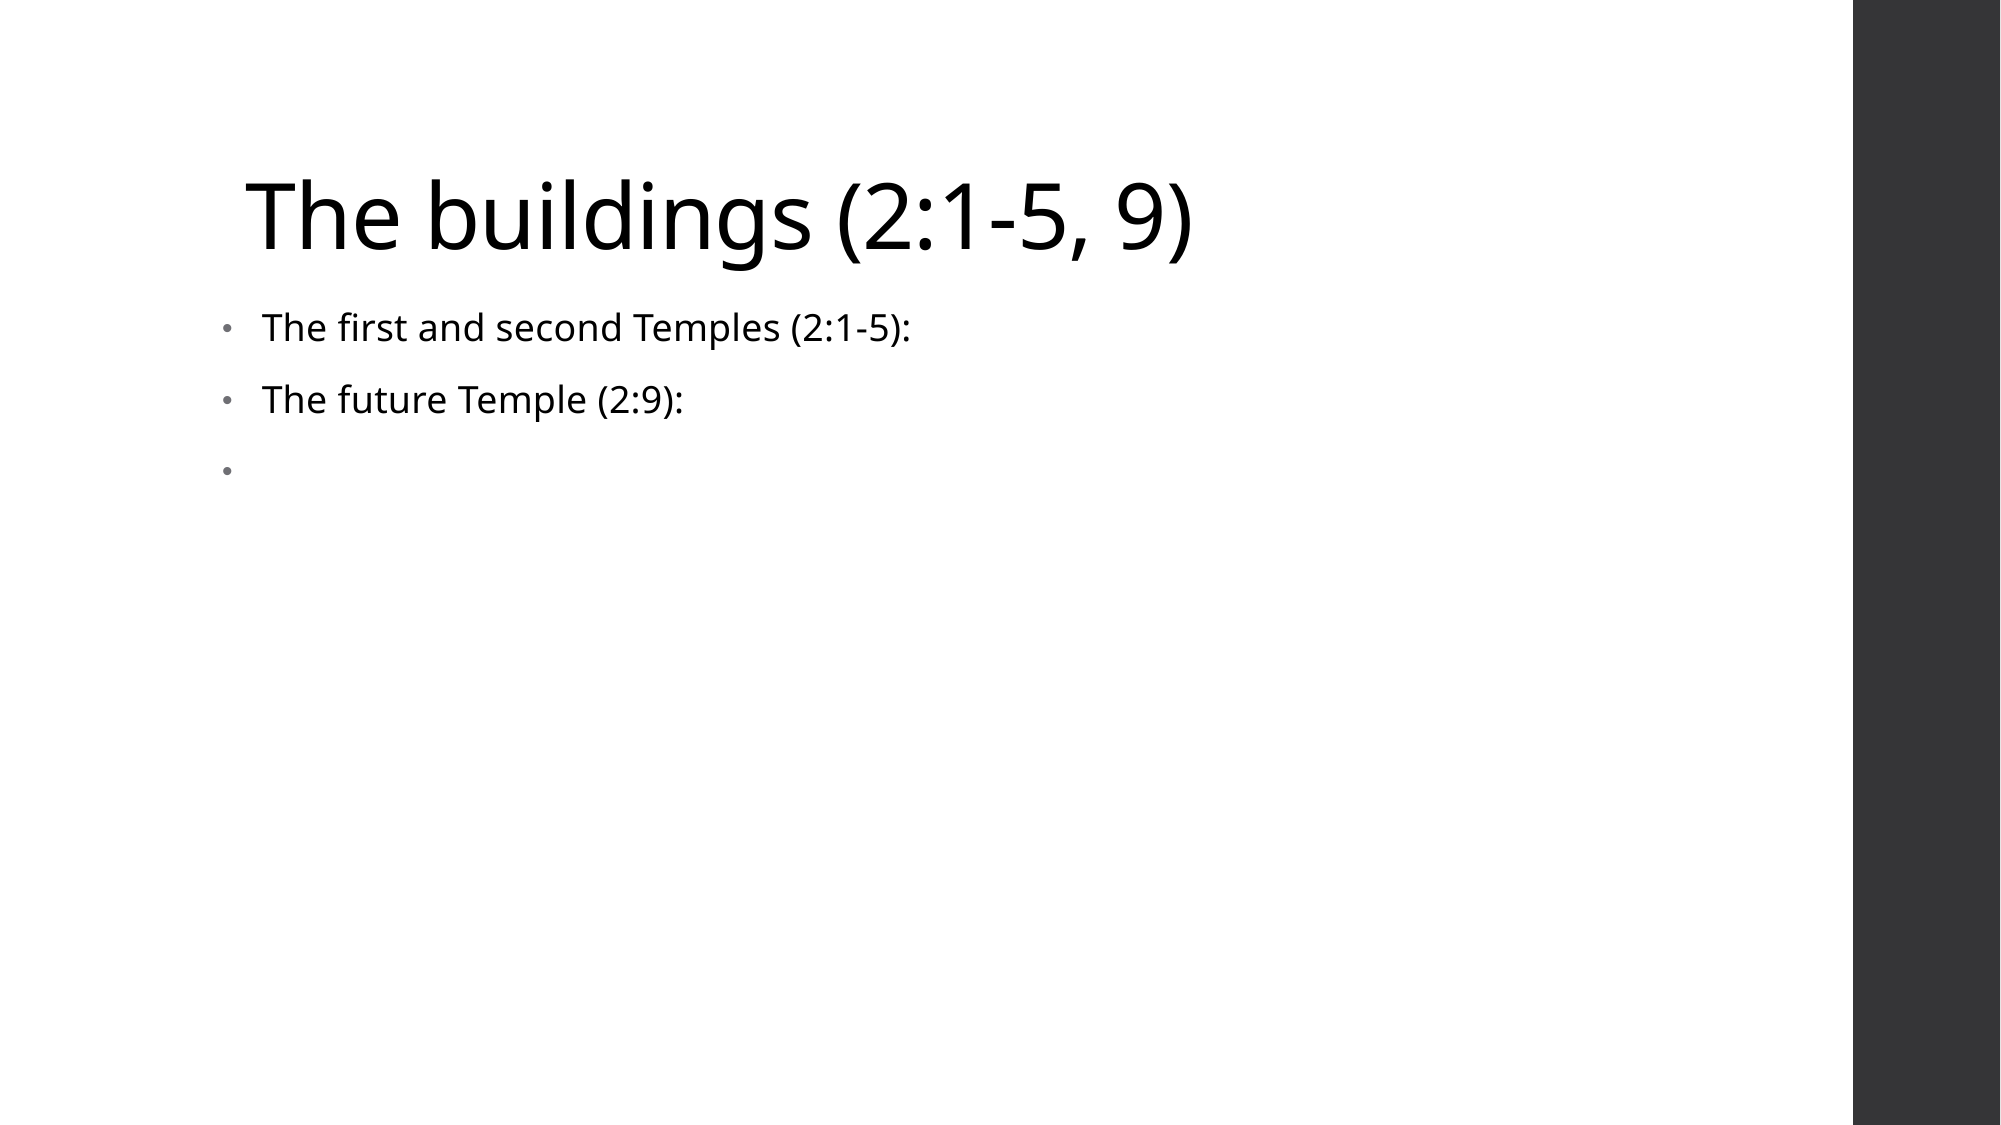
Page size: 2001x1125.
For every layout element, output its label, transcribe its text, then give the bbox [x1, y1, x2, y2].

list The first and second Temples (2:1-5): The future Temple (2:9): [206, 299, 1617, 1014]
title The buildings (2:1-5, 9) [206, 60, 1797, 278]
